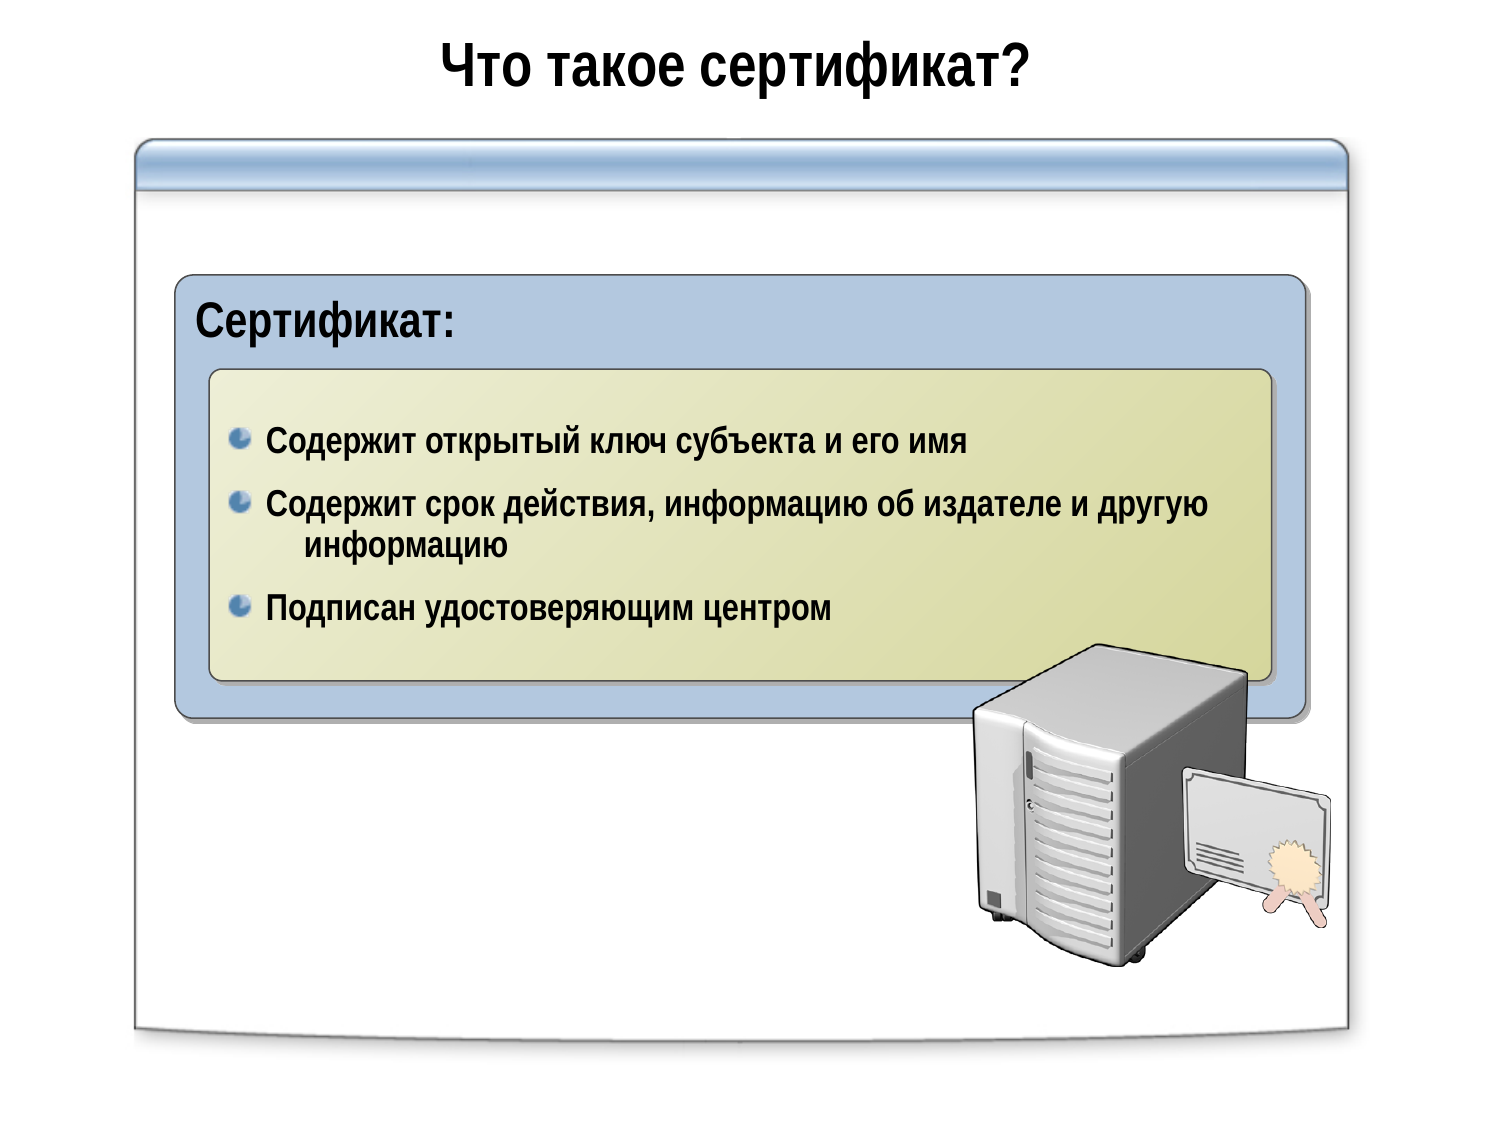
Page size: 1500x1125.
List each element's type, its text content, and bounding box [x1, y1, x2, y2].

picture [125, 137, 1376, 1075]
text_box Содержит открытый ключ субъекта и его имя Содержит срок действия, информацию об издателе и другую информацию Подписан удостоверяющим центром [209, 369, 1272, 681]
title Что такое сертификат? [137, 12, 1351, 126]
text_box Сертификат: [174, 274, 1306, 719]
